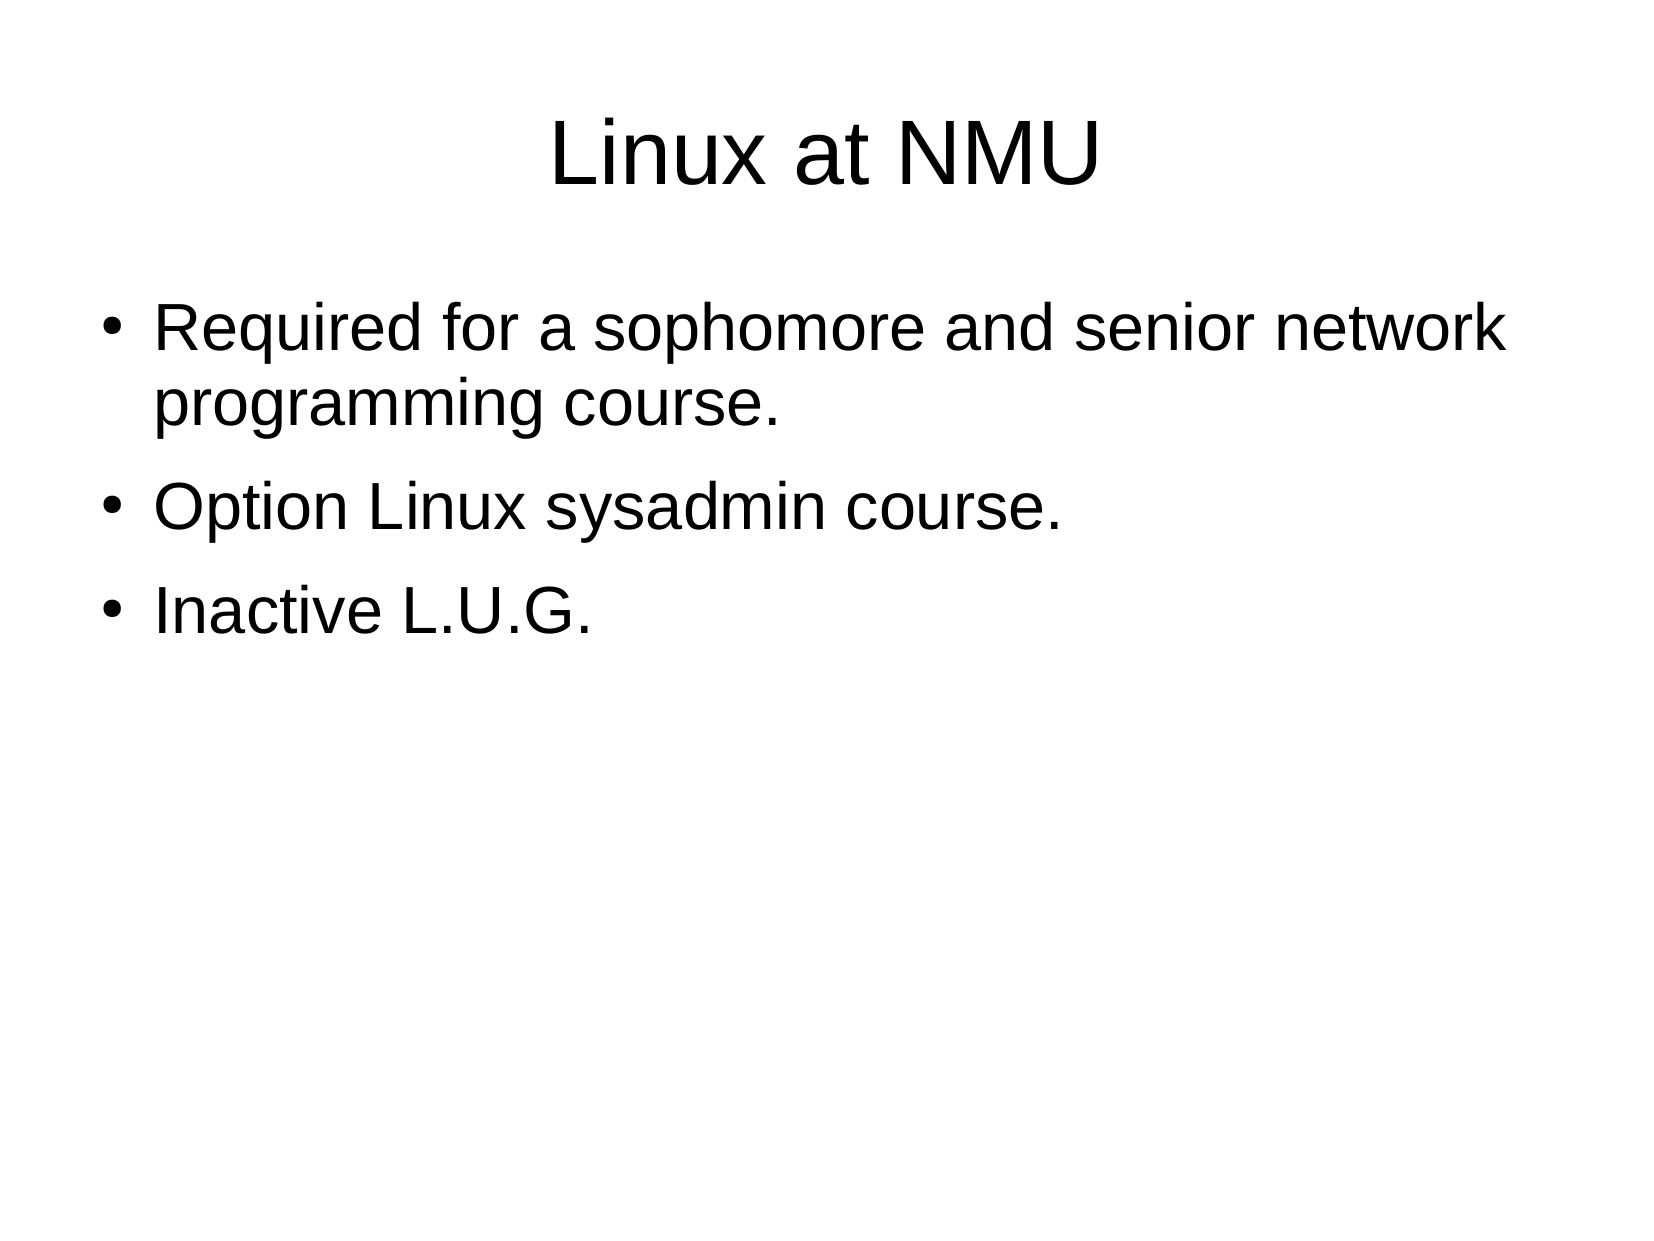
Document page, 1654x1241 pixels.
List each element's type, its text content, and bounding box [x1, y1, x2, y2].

list Required for a sophomore and senior network programming course. Option Linux sysadmin course. Inactive L.U.G. [82, 290, 1571, 1010]
title Linux at NMU [82, 49, 1571, 257]
